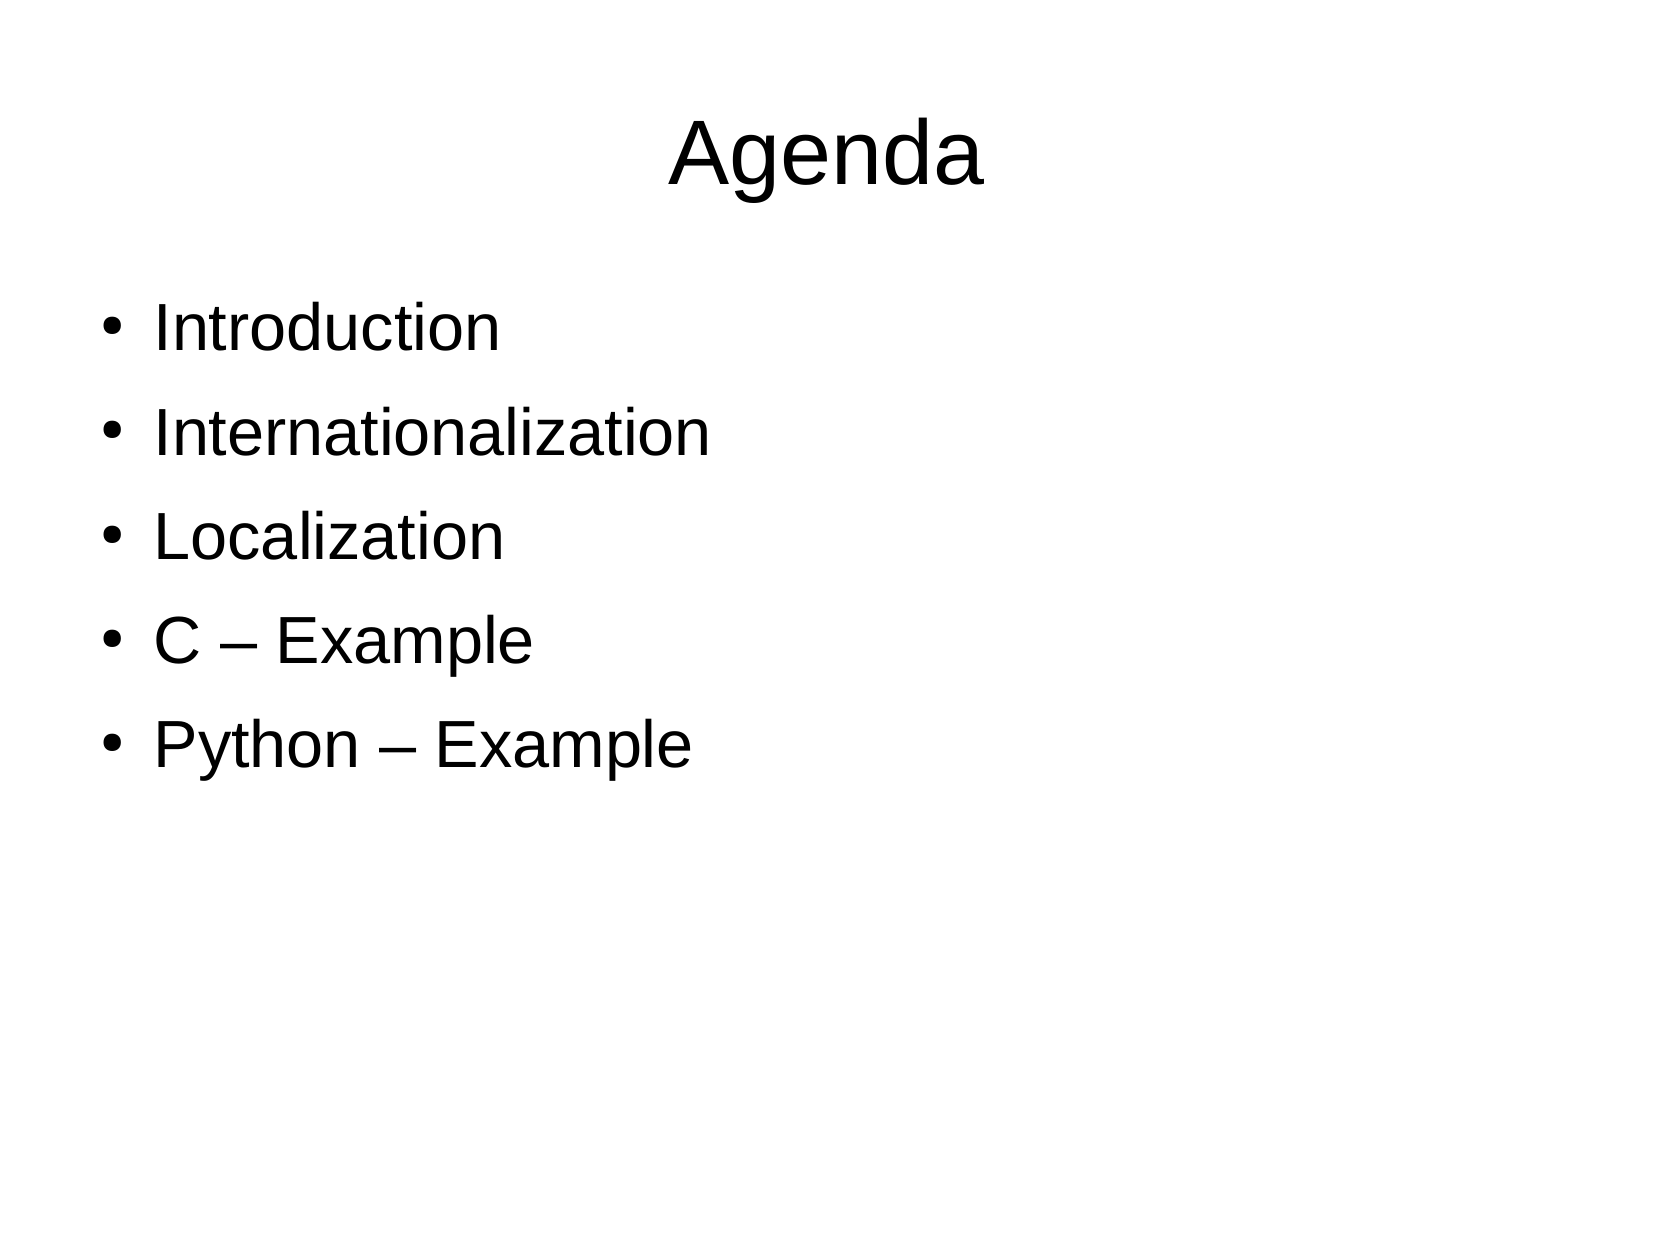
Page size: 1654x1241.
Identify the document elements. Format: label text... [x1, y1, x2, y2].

list Introduction Internationalization Localization C – Example Python – Example [82, 290, 1571, 1010]
title Agenda [82, 49, 1571, 257]
